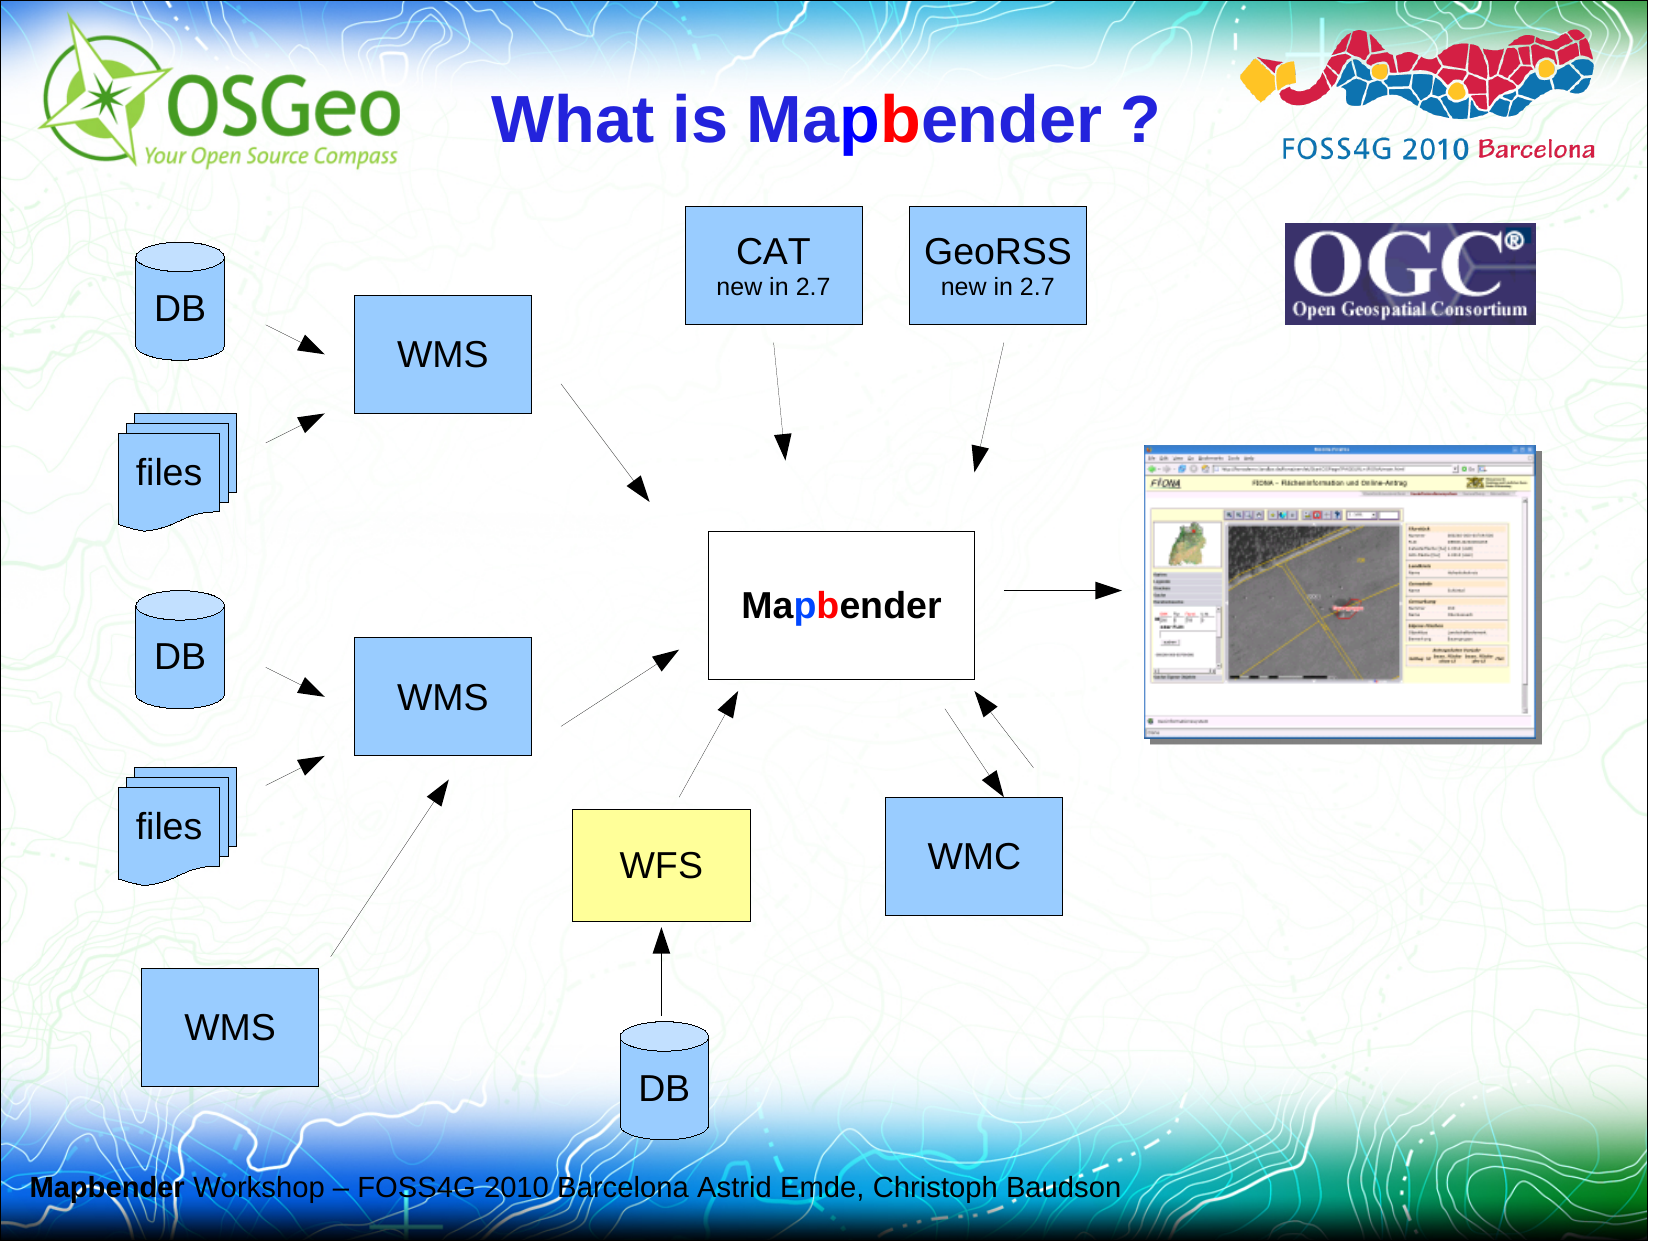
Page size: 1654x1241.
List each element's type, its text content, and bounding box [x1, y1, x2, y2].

text_box WMS [354, 637, 532, 756]
text_box CAT new in 2.7 [685, 206, 863, 325]
text_box DB [135, 258, 225, 361]
text_box WMS [141, 968, 319, 1087]
picture [1, 1, 1647, 1240]
text_box files [118, 767, 237, 886]
text_box DB [620, 1039, 709, 1140]
text_box WFS [572, 809, 751, 922]
text_box WMS [354, 295, 532, 414]
text_box DB [135, 606, 225, 709]
text_box WMC [885, 797, 1063, 916]
text_box Mapbender [708, 531, 975, 680]
text_box files [118, 413, 237, 532]
title What is Mapbender ? [82, 31, 1571, 207]
text_box GeoRSS new in 2.7 [909, 206, 1087, 325]
